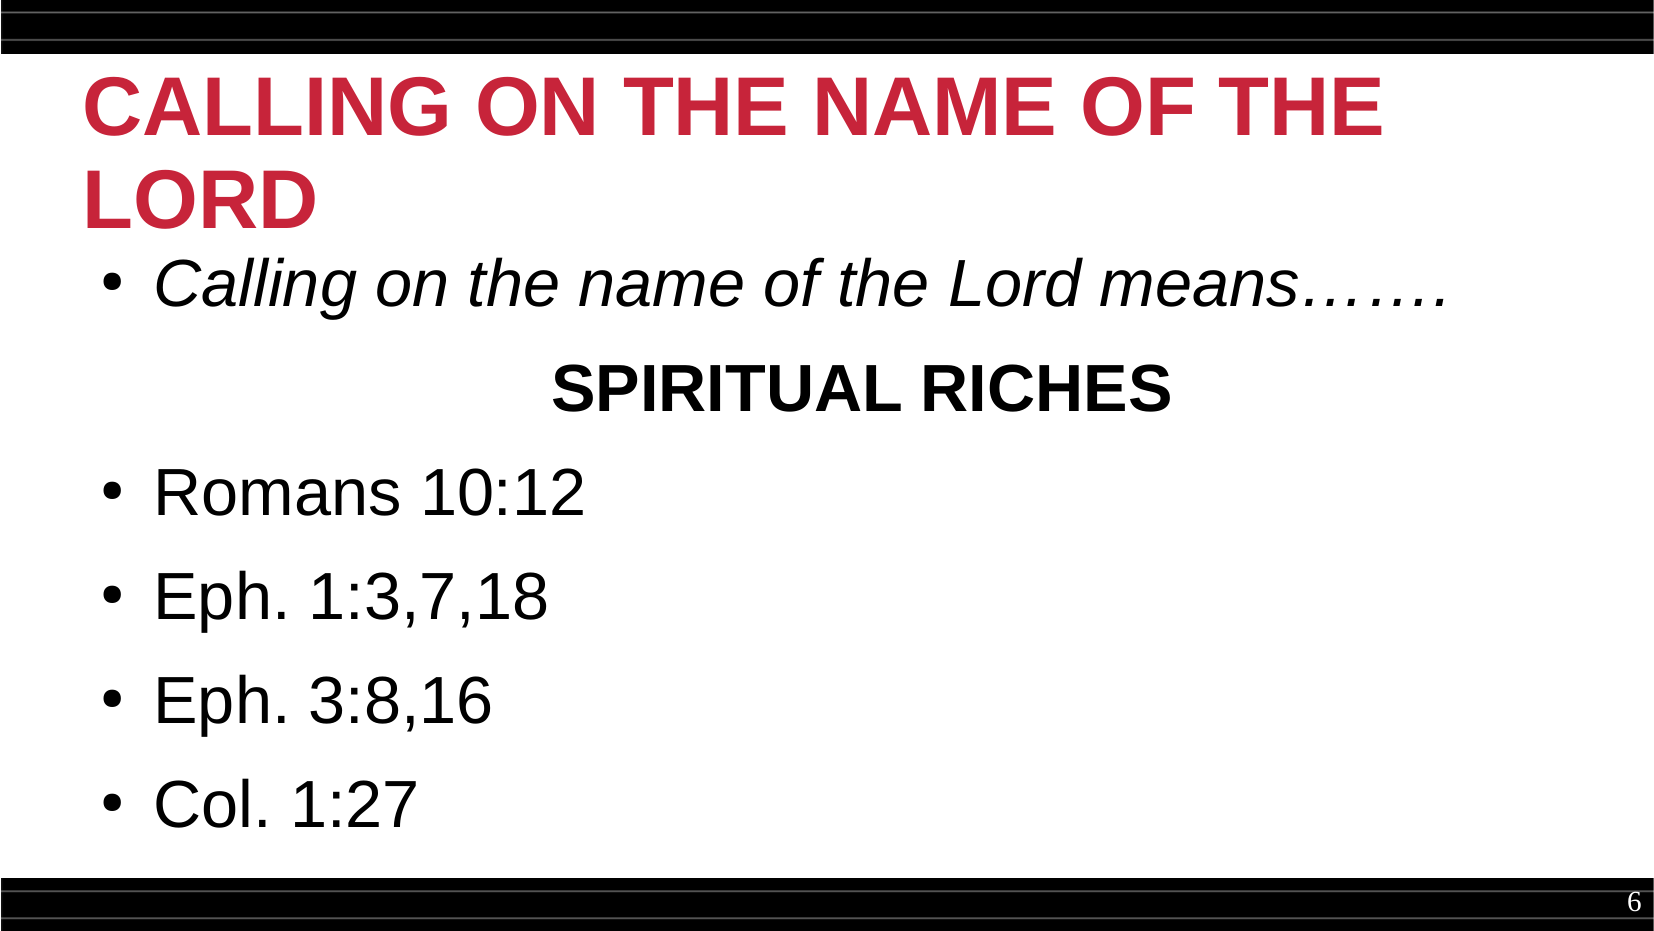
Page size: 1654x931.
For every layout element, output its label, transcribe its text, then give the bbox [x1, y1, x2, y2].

title CALLING ON THE NAME OF THE LORD [82, 60, 1571, 246]
list Calling on the name of the Lord means……. SPIRITUAL RICHES Romans 10:12 Eph. 1:3,7,18 Eph. 3:8,16 Col. 1:27 [82, 246, 1571, 856]
picture [1, 878, 1654, 931]
picture [1, 0, 1654, 54]
